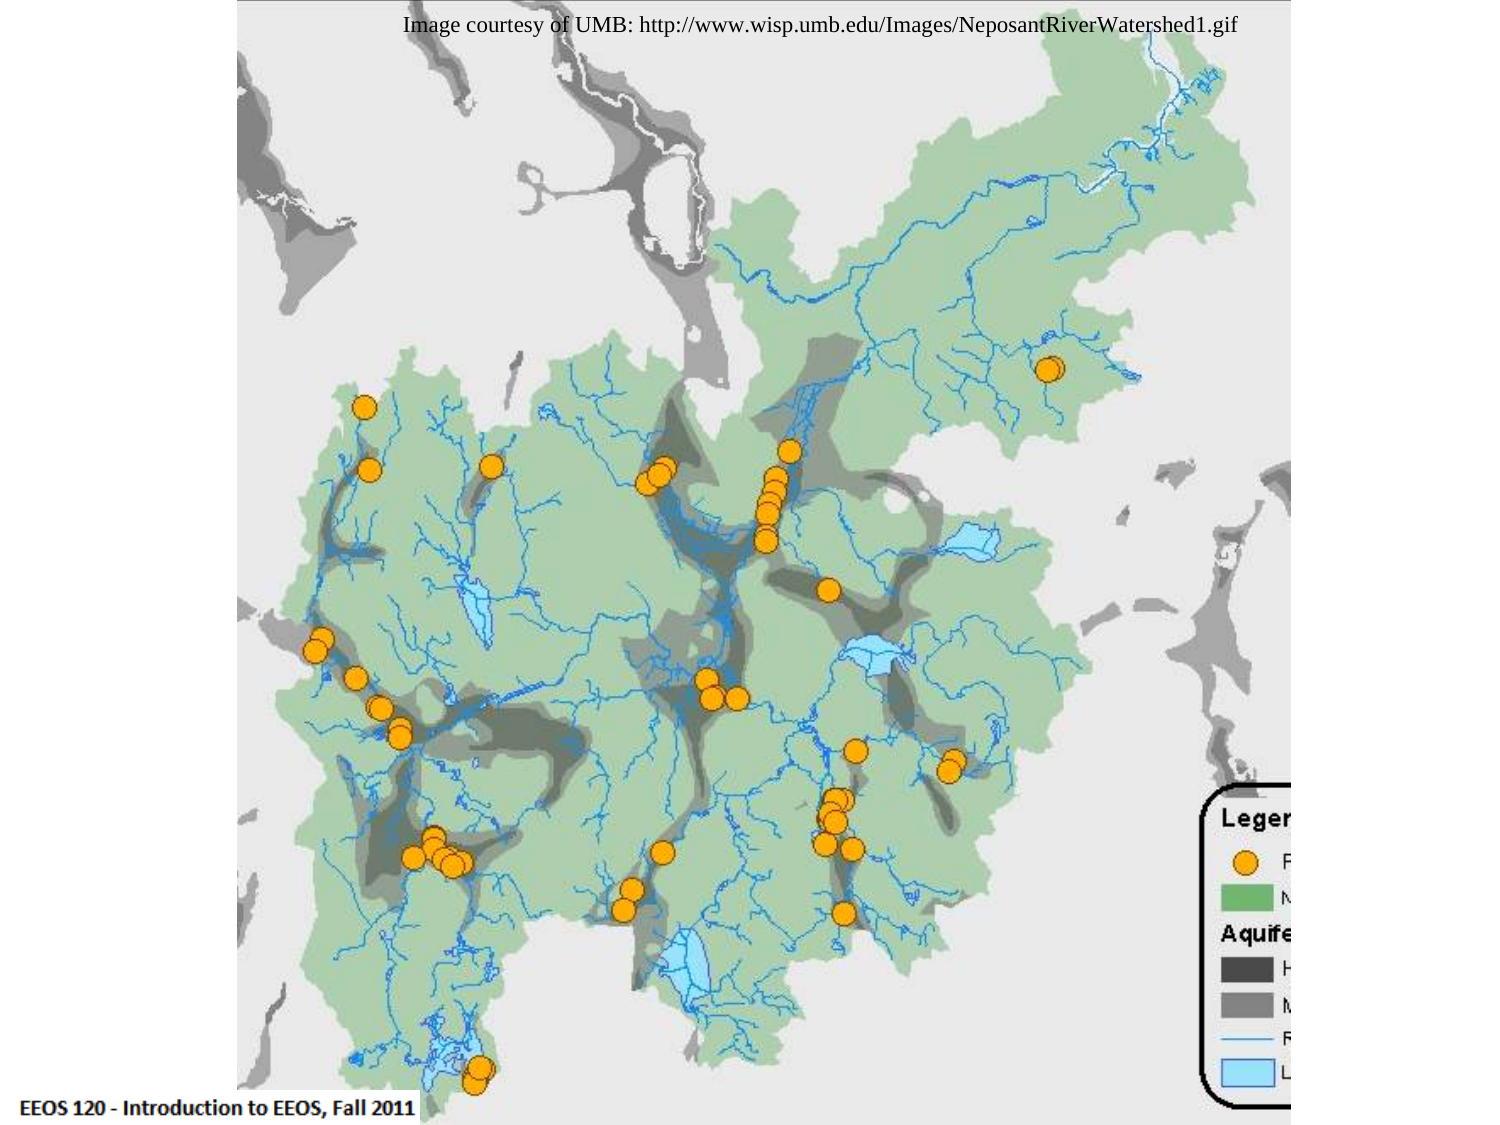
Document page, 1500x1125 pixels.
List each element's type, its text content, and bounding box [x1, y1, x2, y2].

text_box Image courtesy of UMB: http://www.wisp.umb.edu/Images/NeposantRiverWatershed1.gif [388, 2, 1255, 46]
picture [15, 0, 1291, 1125]
